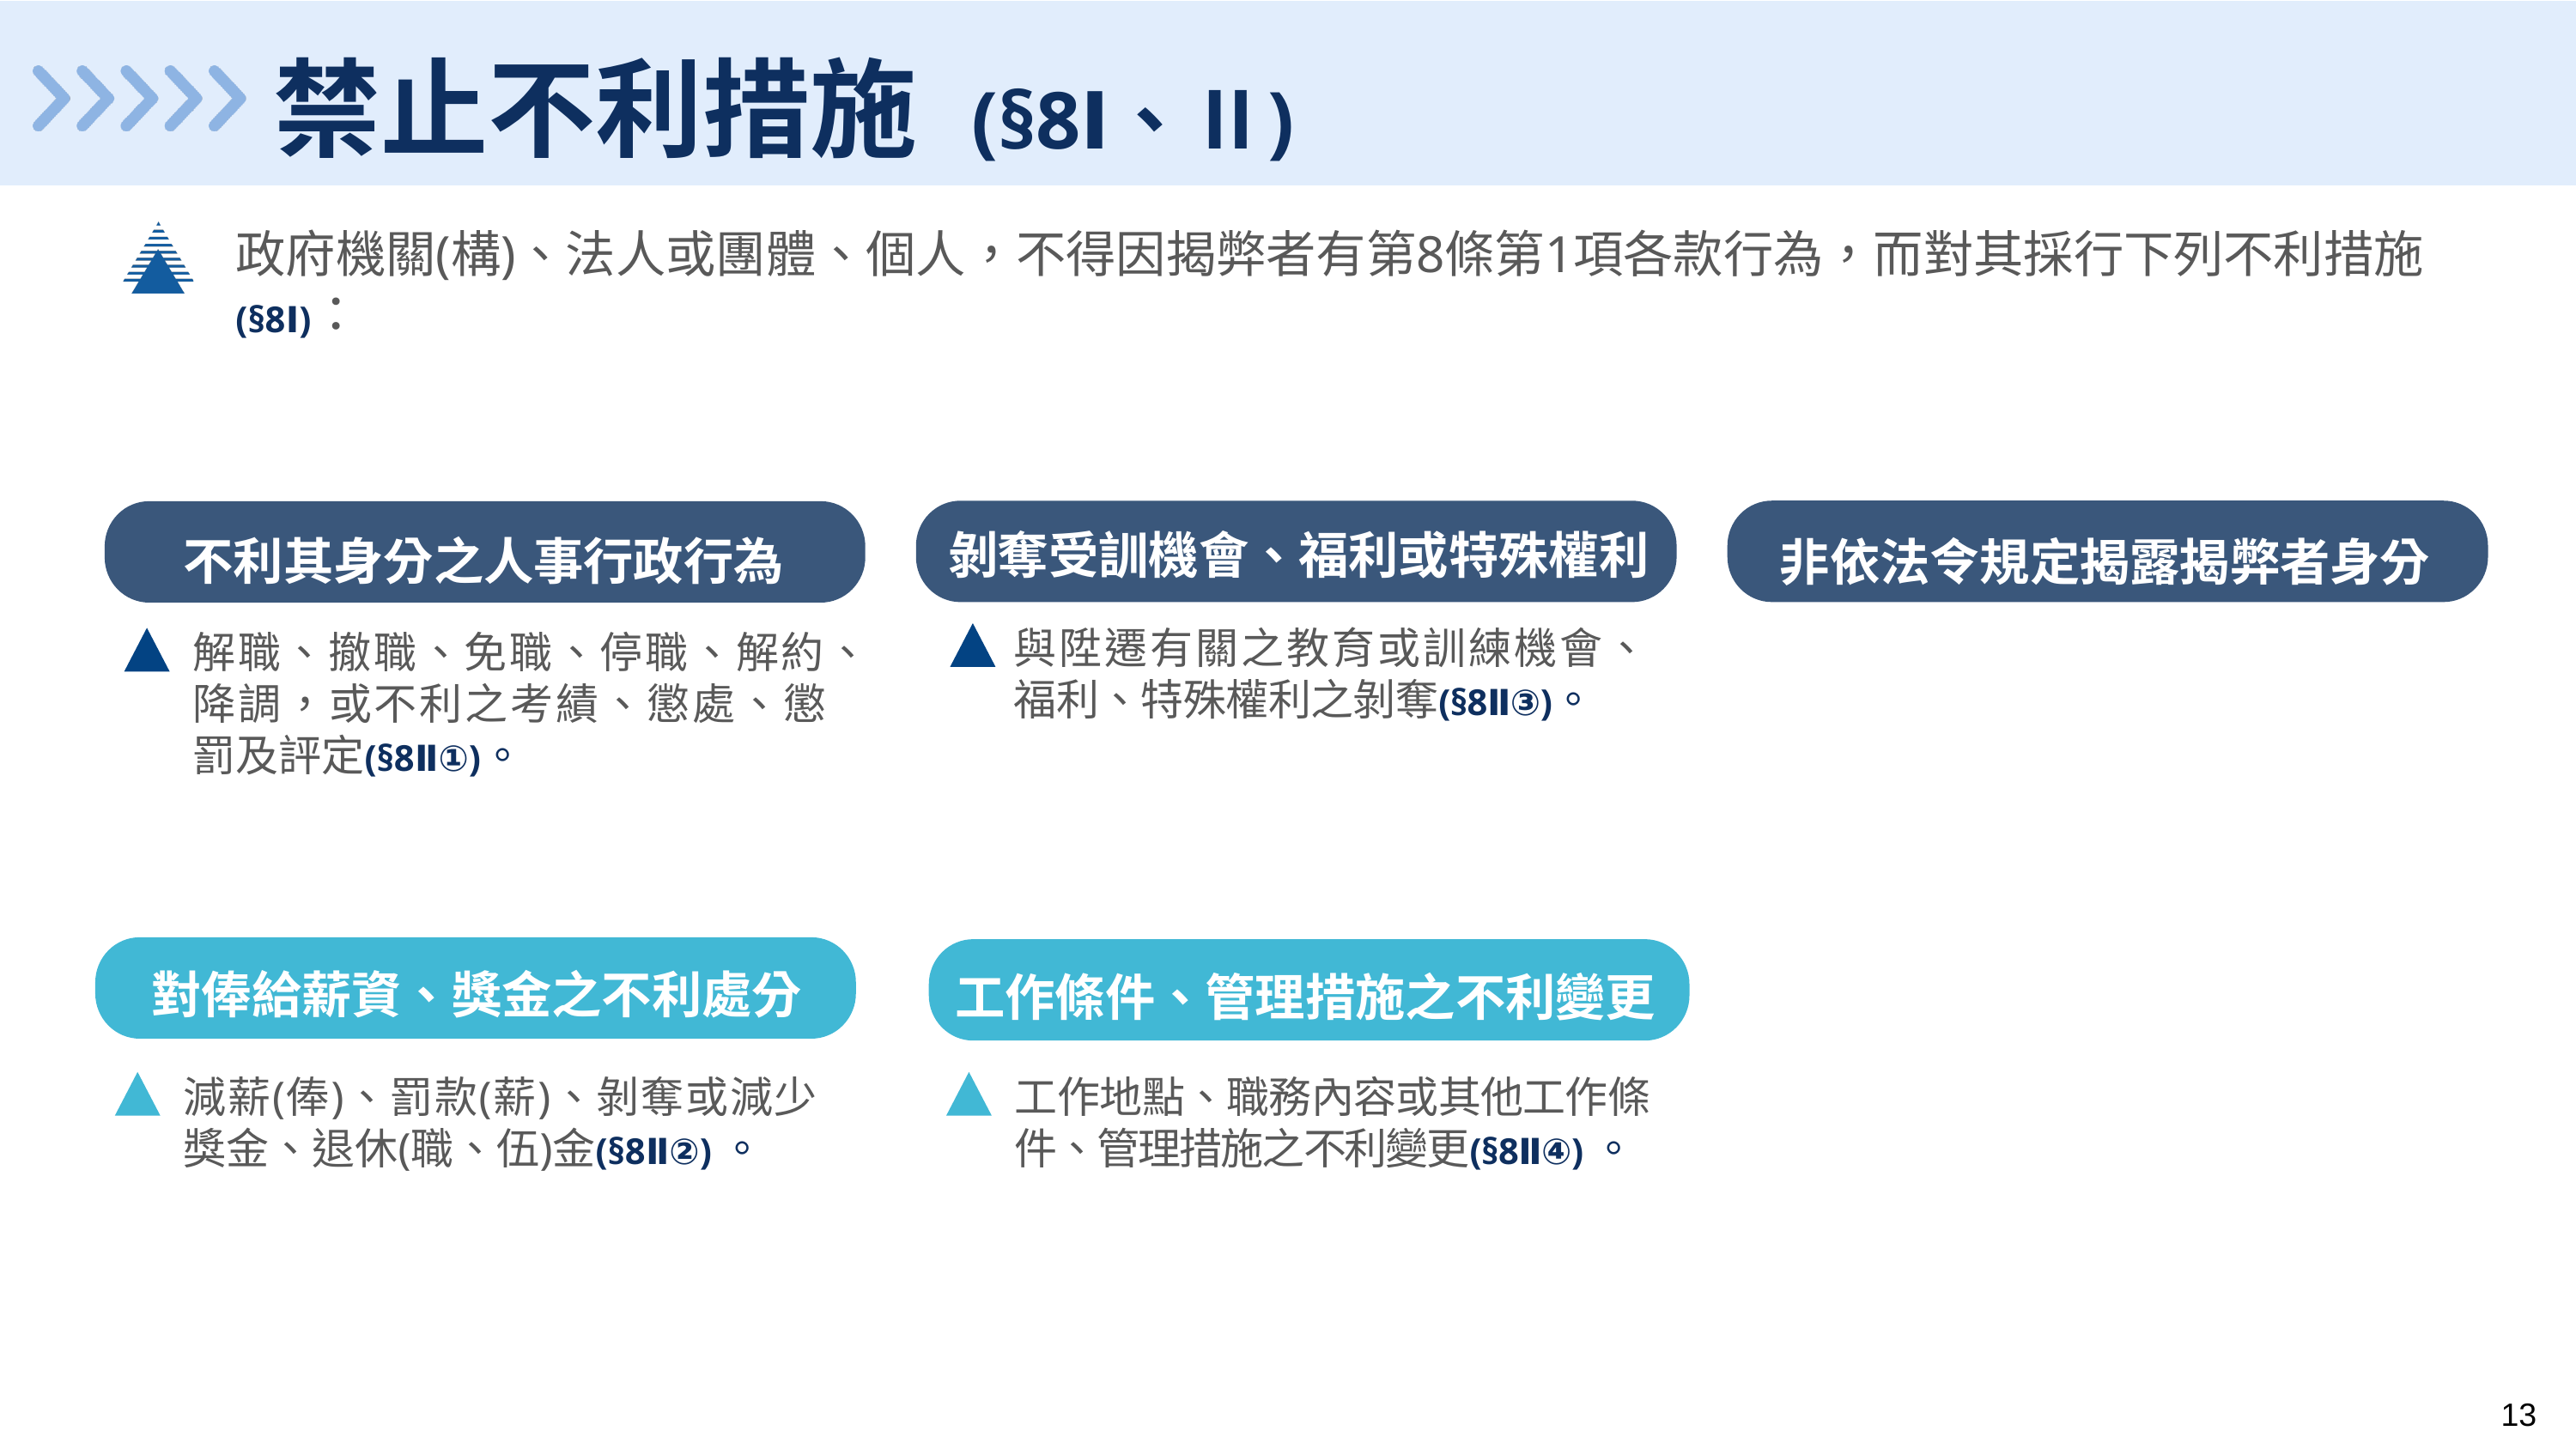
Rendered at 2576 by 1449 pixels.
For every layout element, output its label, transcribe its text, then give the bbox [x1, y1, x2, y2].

text_box [94, 937, 856, 1039]
text_box [950, 622, 996, 667]
text_box 工作條件、管理措施之不利變更 [926, 965, 1685, 1026]
text_box [124, 627, 170, 672]
text_box 政府機關(構)、法人或團體、個人，不得因揭弊者有第8條第1項各款行為，而對其採行下列不利措施 (§8Ⅰ)： [222, 215, 2437, 349]
text_box 與陞遷有關之教育或訓練機會、福利、特殊權利之剝奪(§8Ⅱ③)。 [1000, 614, 1661, 731]
text_box 不利其身分之人事行政行為 [159, 530, 808, 591]
text_box 工作地點、職務內容或其他工作條件、管理措施之不利變更(§8Ⅱ④) 。 [1002, 1063, 1662, 1179]
text_box [1729, 500, 2488, 578]
text_box [1743, 591, 2472, 603]
text_box [1672, 525, 1677, 578]
text_box 禁止不利措施 (§8Ⅰ、Ⅱ) [273, 33, 1438, 171]
text_box [114, 1071, 161, 1116]
text_box [945, 1071, 992, 1116]
text_box [940, 1026, 1678, 1041]
text_box 剝奪受訓機會、福利或特殊權利 [926, 523, 1672, 584]
text_box <編號> [2488, 1387, 2576, 1440]
text_box [104, 500, 866, 603]
text_box 非依法令規定揭露揭弊者身分 [1727, 530, 2483, 591]
text_box [915, 500, 1671, 603]
text_box [0, 1, 2576, 185]
text_box 對俸給薪資、獎金之不利處分 [125, 963, 829, 1024]
text_box 減薪(俸)、罰款(薪)、剝奪或減少獎金、退休(職、伍)金(§8Ⅱ②) 。 [170, 1063, 830, 1179]
text_box [123, 221, 194, 294]
text_box 解職、撤職、免職、停職、解約、降調，或不利之考績、懲處、懲罰及評定(§8Ⅱ①)。 [179, 619, 840, 787]
text_box [933, 939, 1690, 1016]
